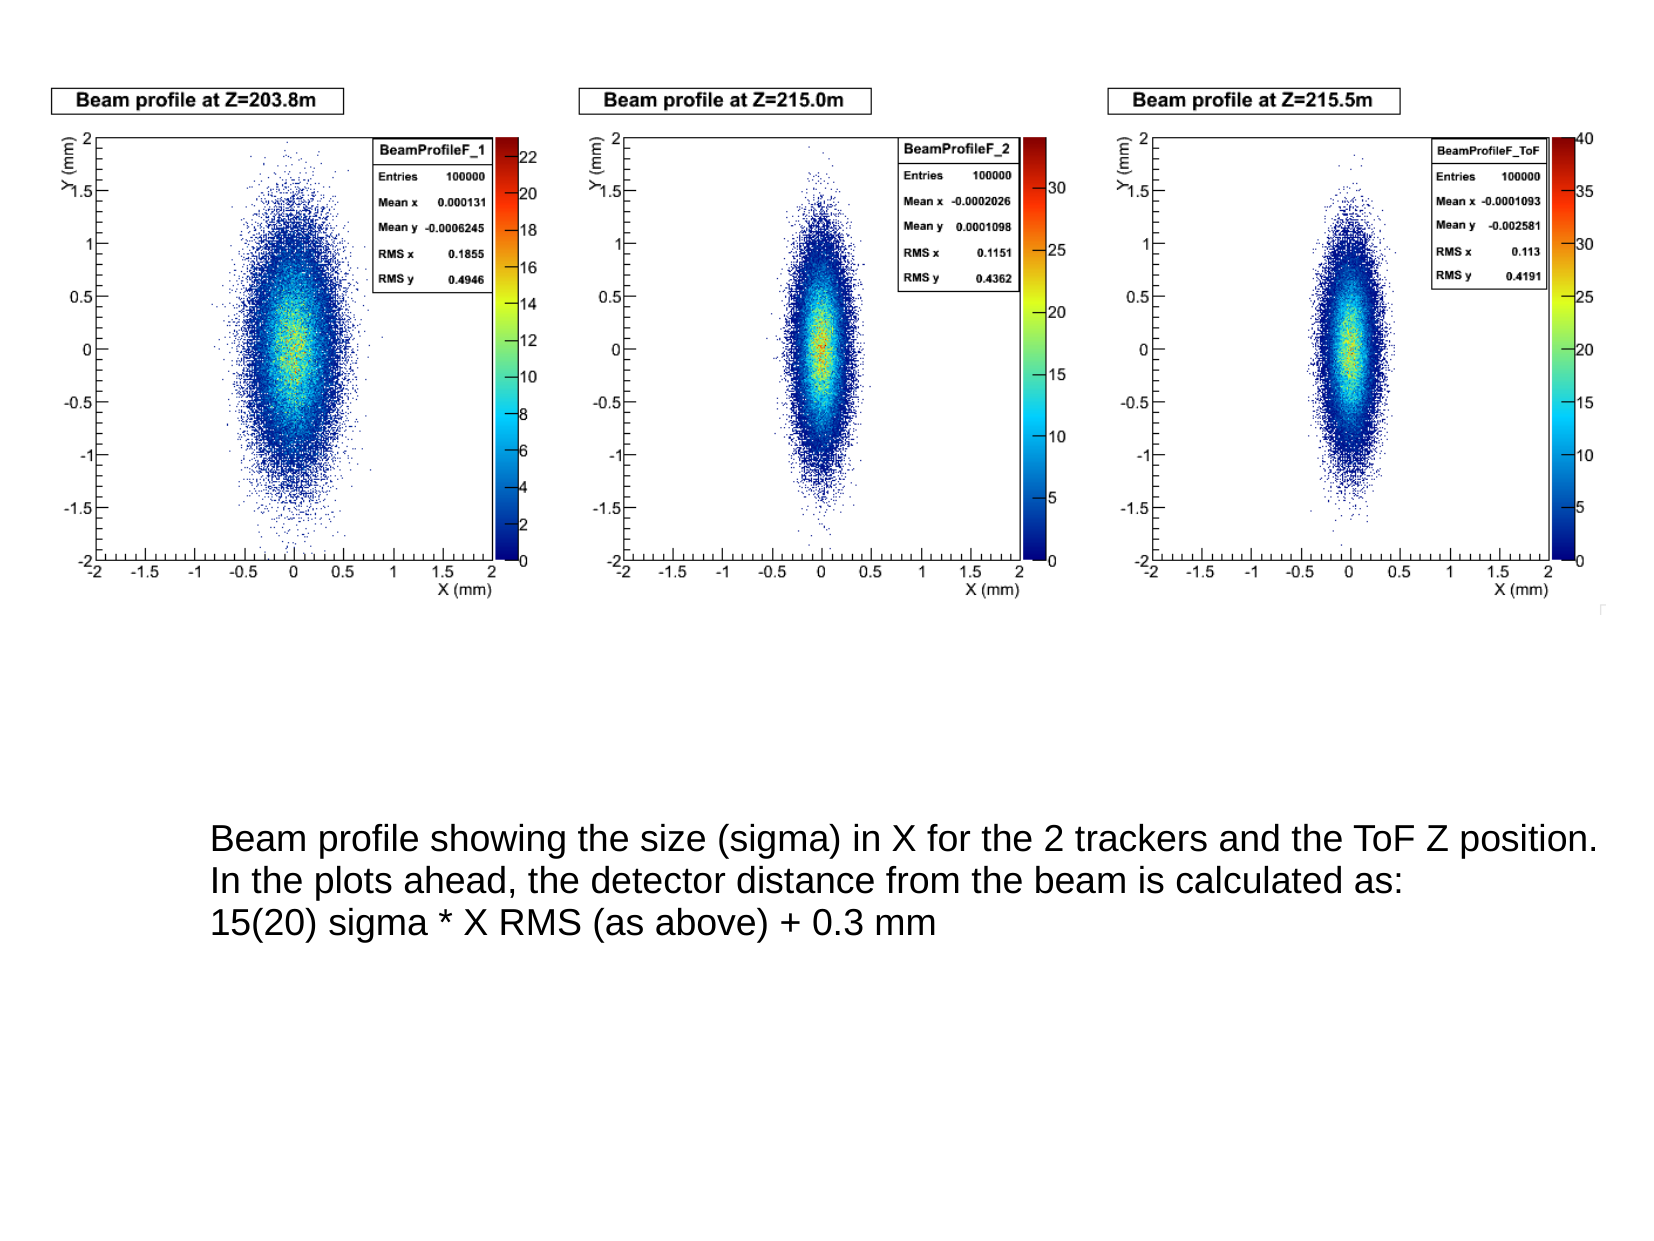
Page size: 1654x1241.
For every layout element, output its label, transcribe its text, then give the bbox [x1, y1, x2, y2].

picture [37, 82, 1606, 616]
text_box Beam profile showing the size (sigma) in X for the 2 trackers and the ToF Z position. In the plots ahead, the detector distance from the beam is calculated as: 15(20) sigma * X RMS (as above) + 0.3 mm [195, 810, 1617, 951]
